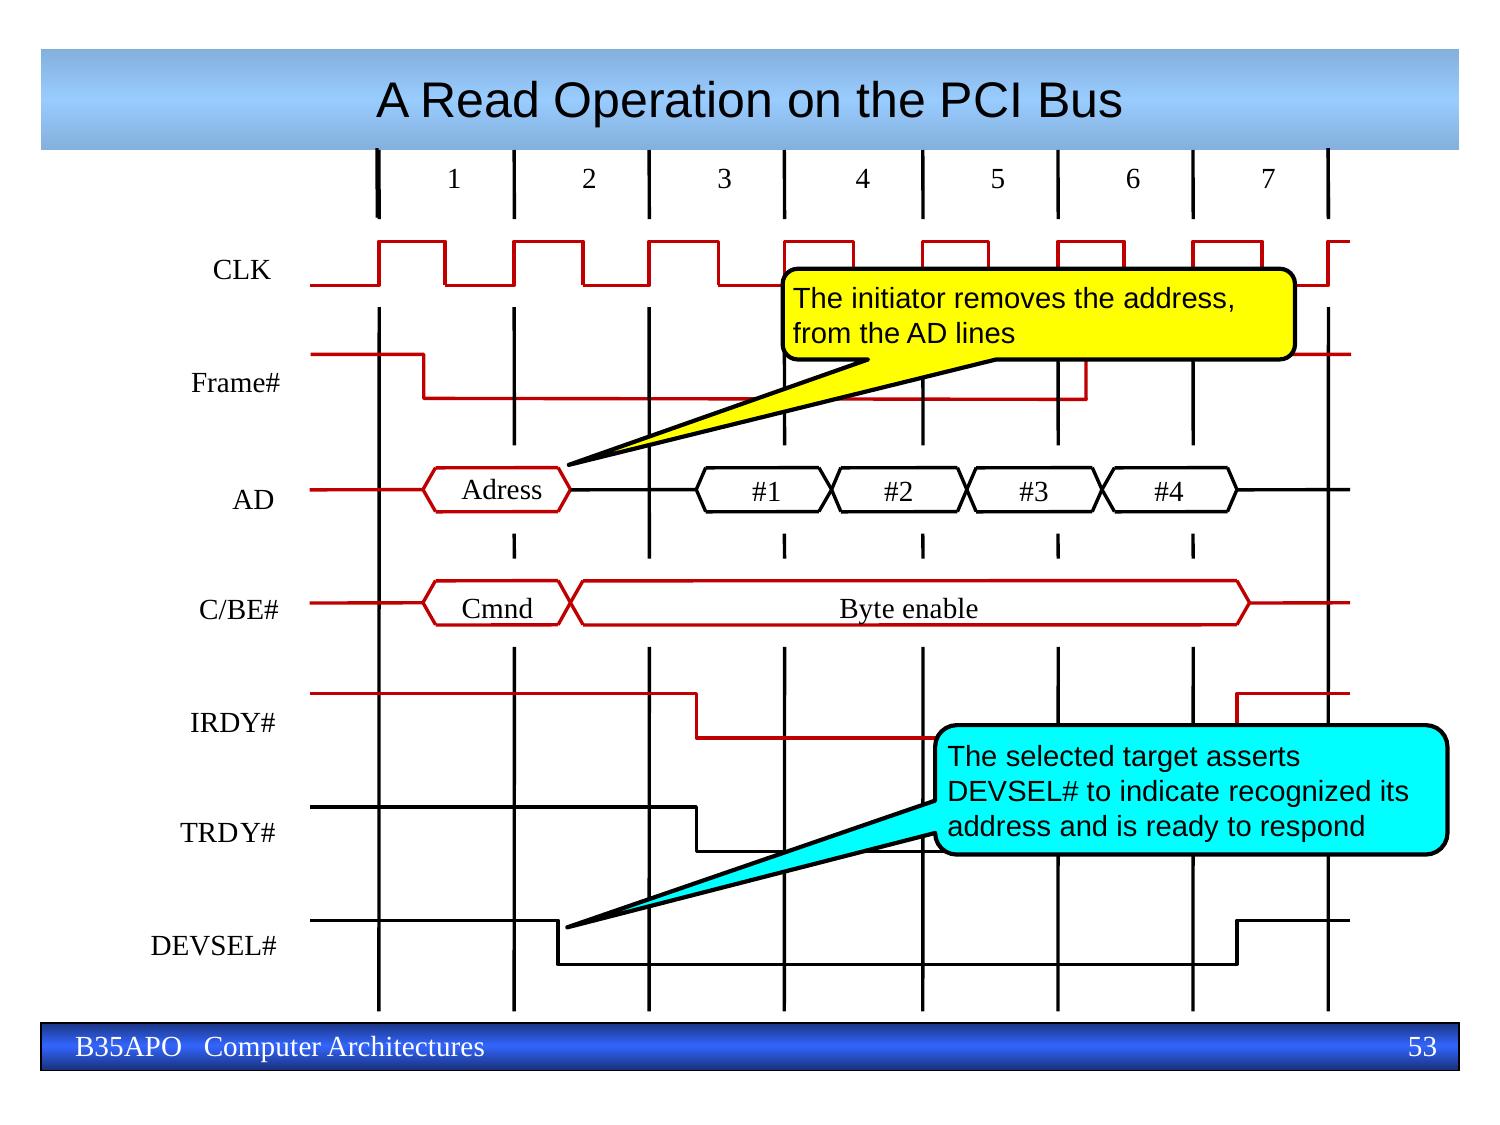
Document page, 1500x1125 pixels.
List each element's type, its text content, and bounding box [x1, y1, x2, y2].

text_box Cmnd [461, 588, 534, 624]
text_box AD [239, 492, 245, 501]
text_box 6 [1125, 159, 1141, 195]
text_box AD [232, 479, 275, 515]
text_box 2 [582, 159, 597, 195]
text_box 4 [855, 159, 871, 195]
text_box #4 [1154, 472, 1184, 508]
text_box Frame# [191, 363, 281, 399]
text_box The selected target asserts DEVSEL# to indicate recognized its address and is ready to respond [567, 725, 1448, 928]
text_box The initiator removes the address, from the AD lines [568, 268, 1296, 465]
text_box CLK [212, 250, 272, 286]
text_box Adress [461, 470, 543, 506]
text_box Y# [240, 703, 276, 739]
text_box 7 [1261, 159, 1276, 195]
text_box #2 [884, 472, 914, 508]
text_box C/BE# [199, 590, 279, 626]
text_box DEVSEL# [150, 926, 277, 962]
text_box Y# [240, 813, 276, 849]
title A Read Operation on the PCI Bus [41, 49, 1459, 150]
text_box #3 [1019, 472, 1049, 508]
text_box 3 [717, 159, 732, 195]
text_box IRD [190, 703, 240, 739]
text_box Byte enable [839, 588, 979, 624]
text_box 1 [446, 159, 462, 195]
text_box TRD [179, 813, 239, 849]
text_box #1 [752, 472, 782, 508]
text_box 5 [990, 159, 1006, 195]
